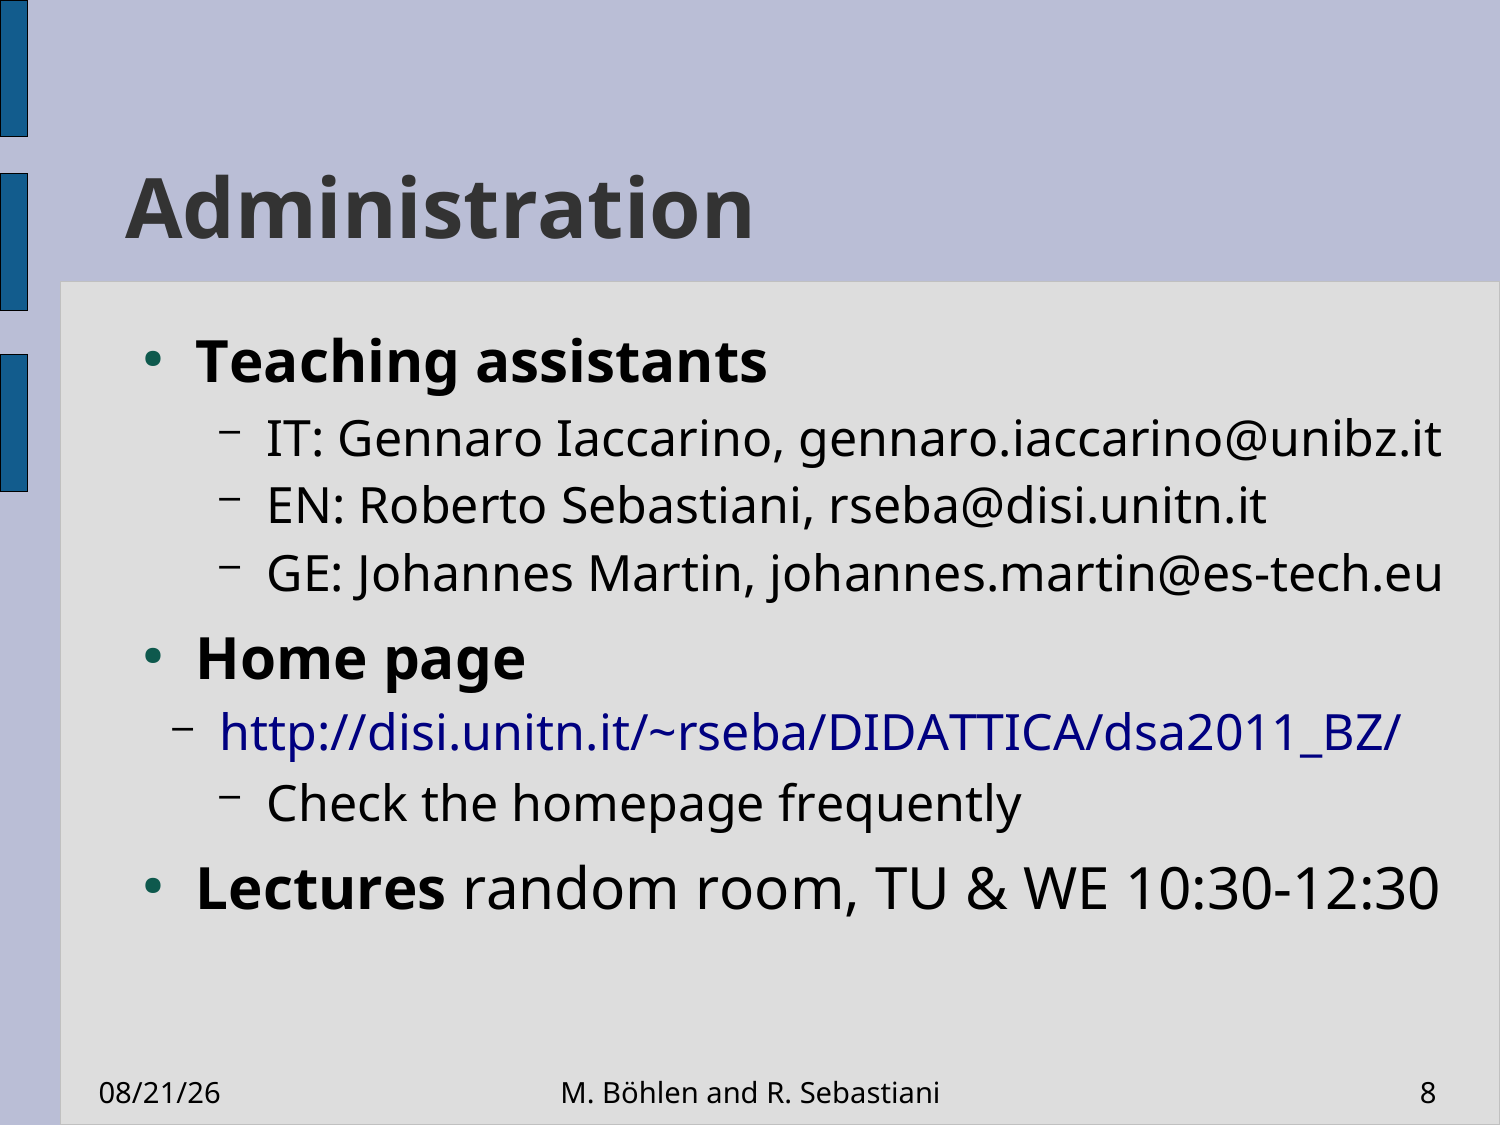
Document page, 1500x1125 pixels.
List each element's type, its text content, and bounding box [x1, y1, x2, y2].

title Administration [110, 67, 1392, 271]
list Teaching assistants IT: Gennaro Iaccarino, gennaro.iaccarino@unibz.it EN: Roberto Sebastiani, rseba@disi.unitn.it GE: Johannes Martin, johannes.martin@es-tech.eu Home page http://disi.unitn.it/~rseba/DIDATTICA/dsa2011_BZ/ Check the homepage frequently Lectures random room, TU & WE 10:30-12:30 [110, 312, 1478, 1037]
